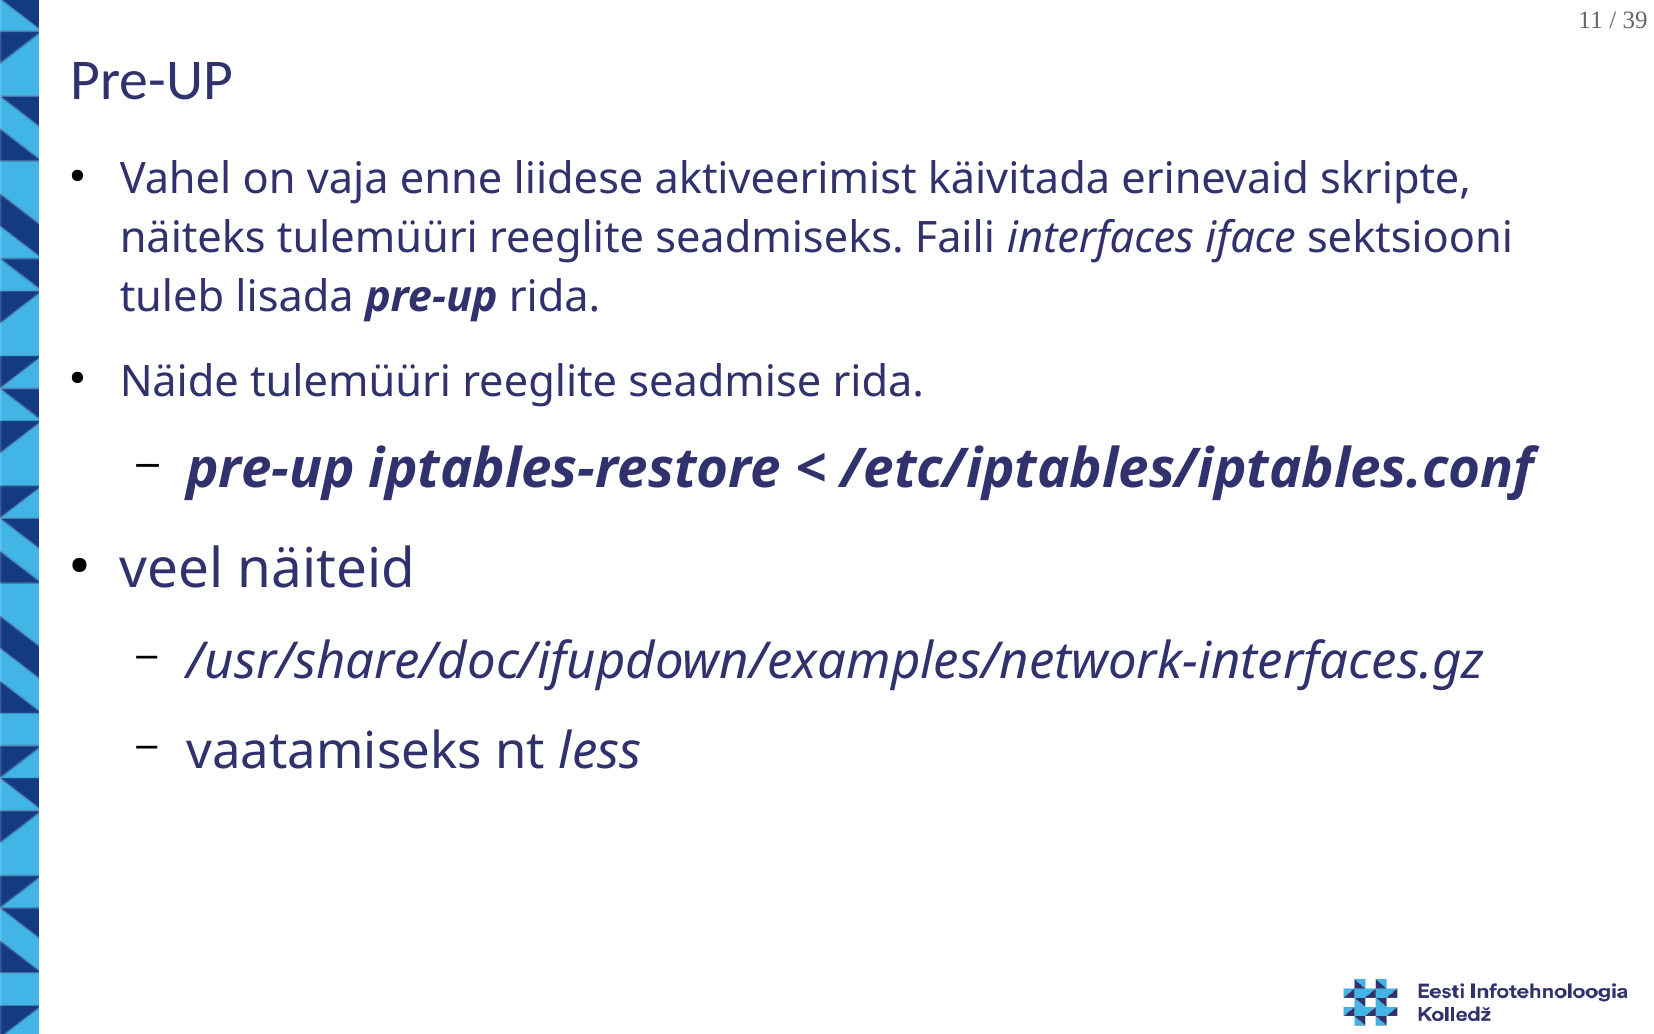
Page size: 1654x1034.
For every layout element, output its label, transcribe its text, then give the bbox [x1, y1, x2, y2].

list Vahel on vaja enne liidese aktiveerimist käivitada erinevaid skripte, näiteks tulemüüri reeglite seadmiseks. Faili interfaces iface sektsiooni tuleb lisada pre-up rida. Näide tulemüüri reeglite seadmise rida. pre-up iptables-restore < /etc/iptables/iptables.conf veel näiteid /usr/share/doc/ifupdown/examples/network-interfaces.gz vaatamiseks nt less [53, 147, 1625, 792]
title Pre-UP [70, 41, 1630, 130]
